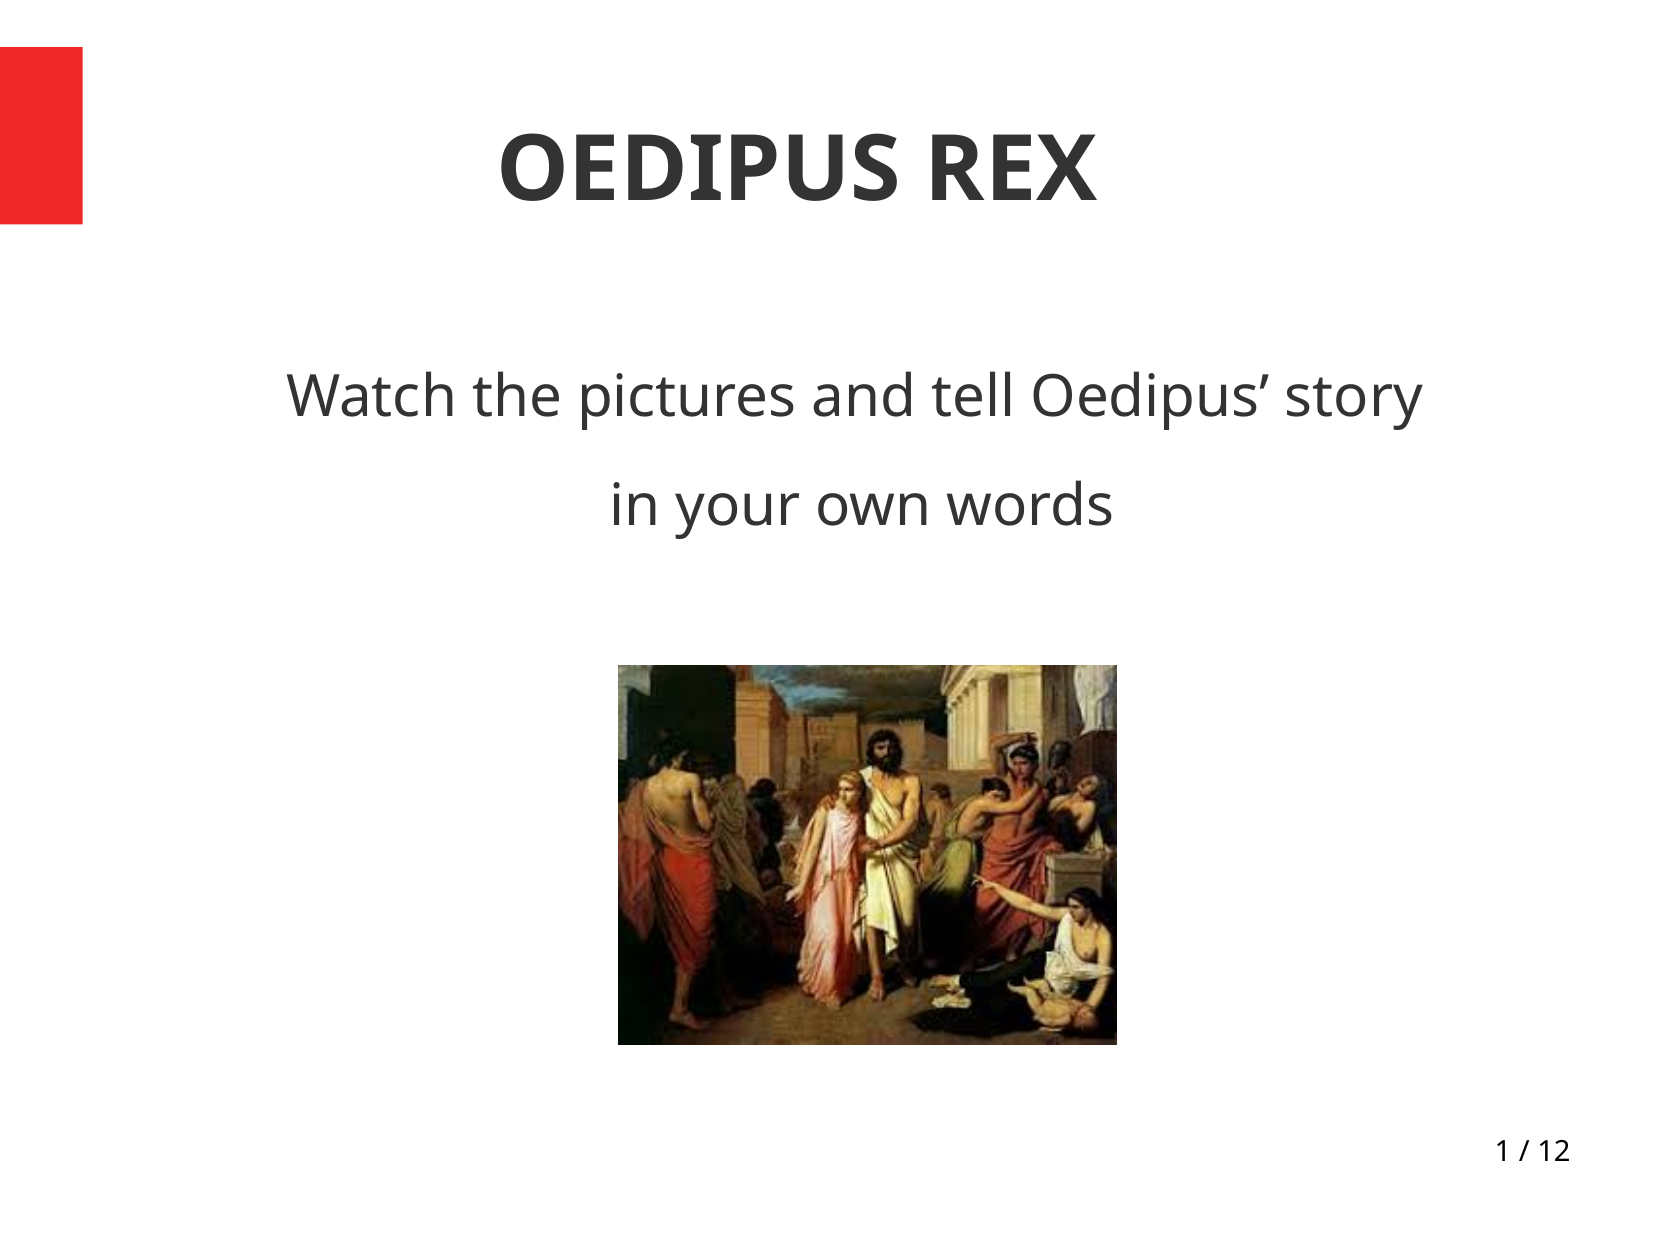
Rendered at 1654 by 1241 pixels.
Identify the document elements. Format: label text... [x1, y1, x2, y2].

title OEDIPUS REX [496, 70, 1217, 260]
picture [618, 665, 1117, 1045]
list Watch the pictures and tell Oedipus’ story in your own words [118, 354, 1536, 1074]
